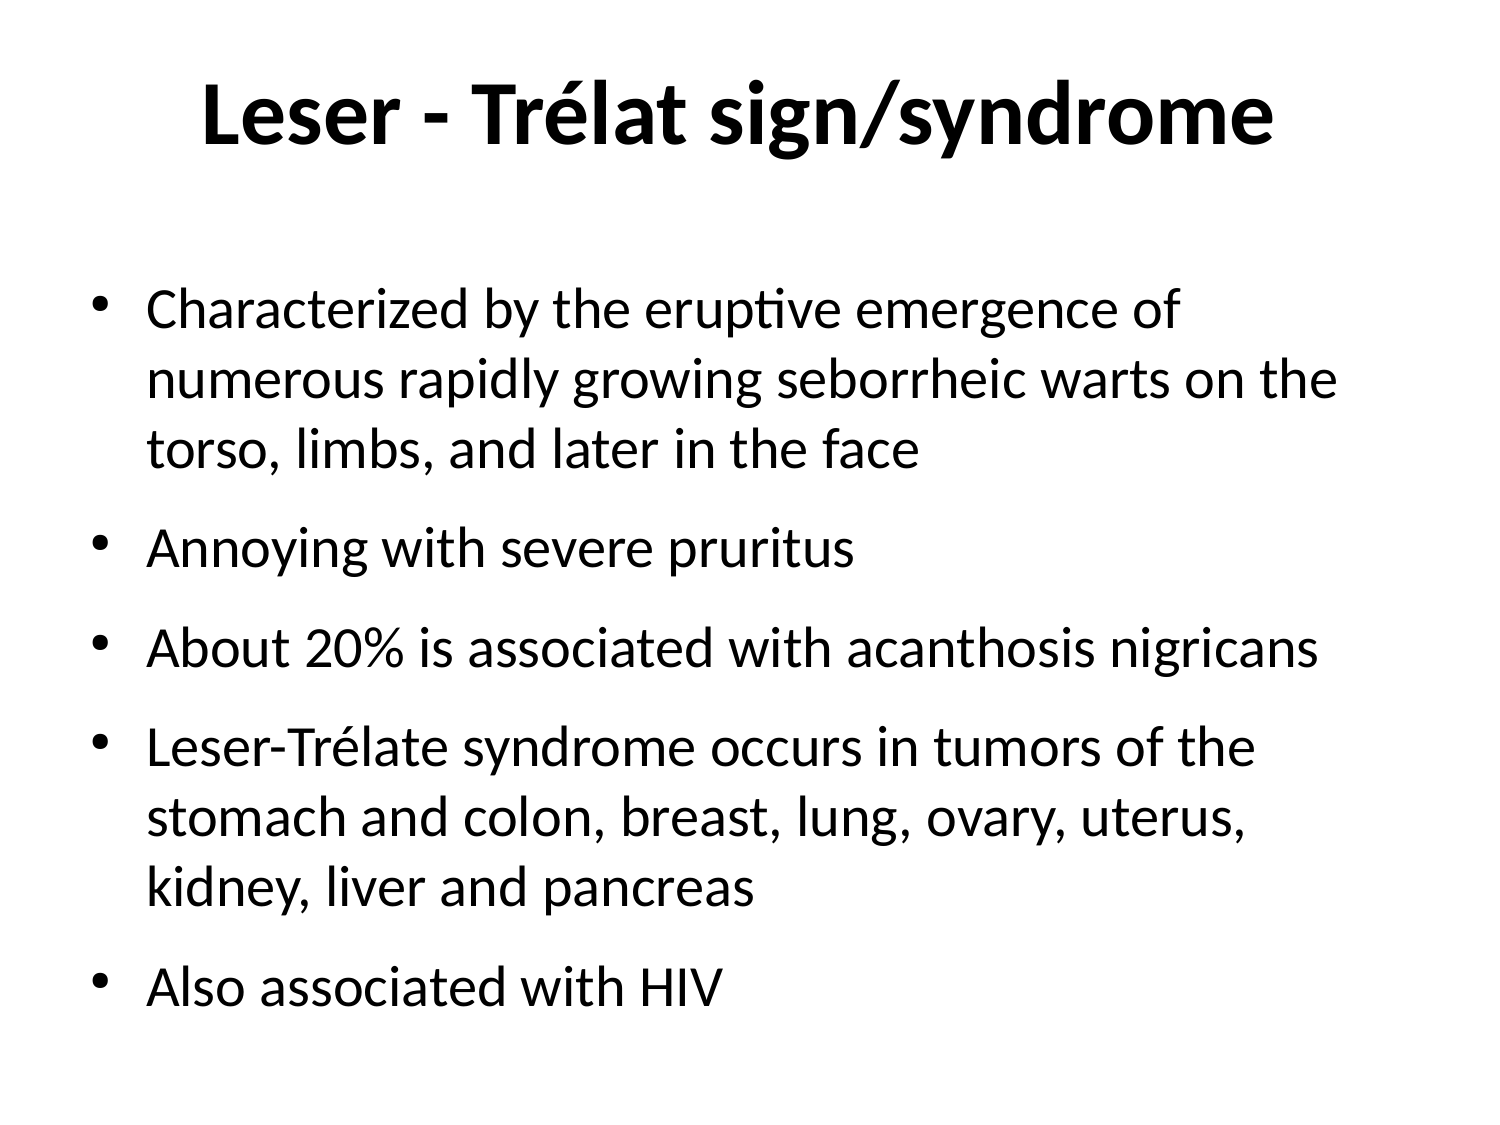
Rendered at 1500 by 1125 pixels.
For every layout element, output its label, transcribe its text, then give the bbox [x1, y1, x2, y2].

list Characterized by the eruptive emergence of numerous rapidly growing seborrheic warts on the torso, limbs, and later in the face Annoying with severe pruritus About 20% is associated with acanthosis nigricans Leser-Trélate syndrome occurs in tumors of the stomach and colon, breast, lung, ovary, uterus, kidney, liver and pancreas Also associated with HIV [75, 262, 1425, 1005]
title Leser - Trélat sign/syndrome [75, 45, 1425, 233]
